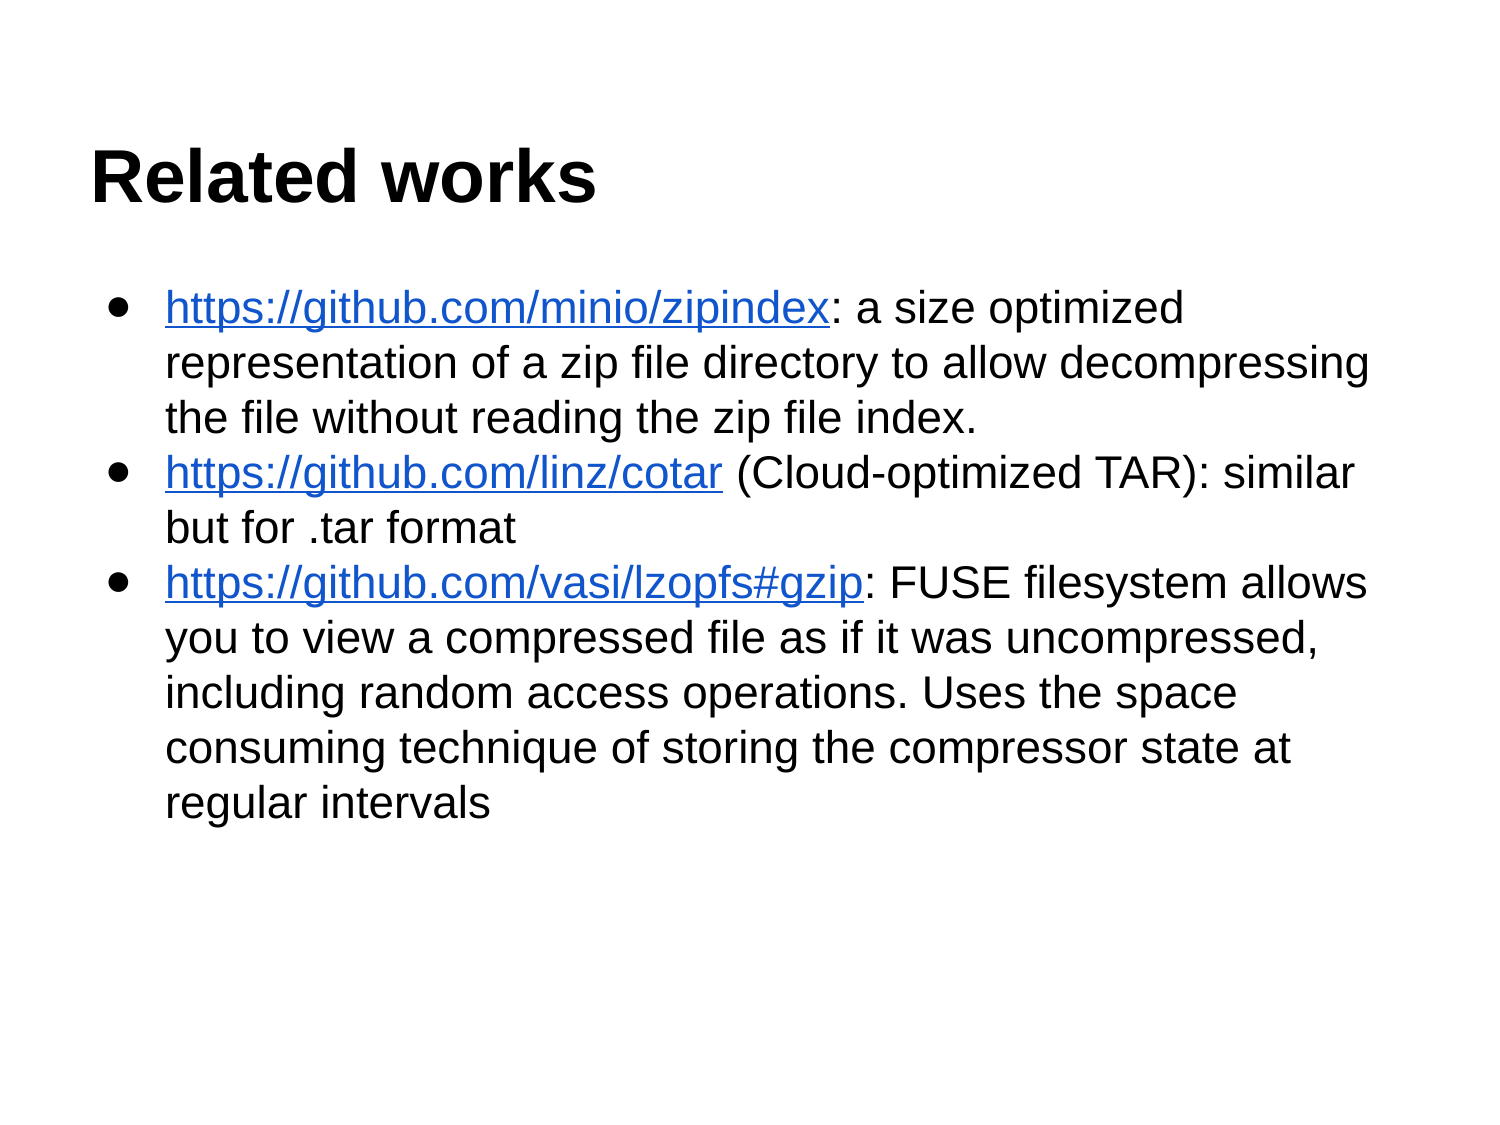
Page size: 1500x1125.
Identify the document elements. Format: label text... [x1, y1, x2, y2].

title Related works [75, 45, 1425, 233]
list https://github.com/minio/zipindex: a size optimized representation of a zip file directory to allow decompressing the file without reading the zip file index. https://github.com/linz/cotar (Cloud-optimized TAR): similar but for .tar format https://github.com/vasi/lzopfs#gzip: FUSE filesystem allows you to view a compressed file as if it was uncompressed, including random access operations. Uses the space consuming technique of storing the compressor state at regular intervals [75, 262, 1425, 1078]
